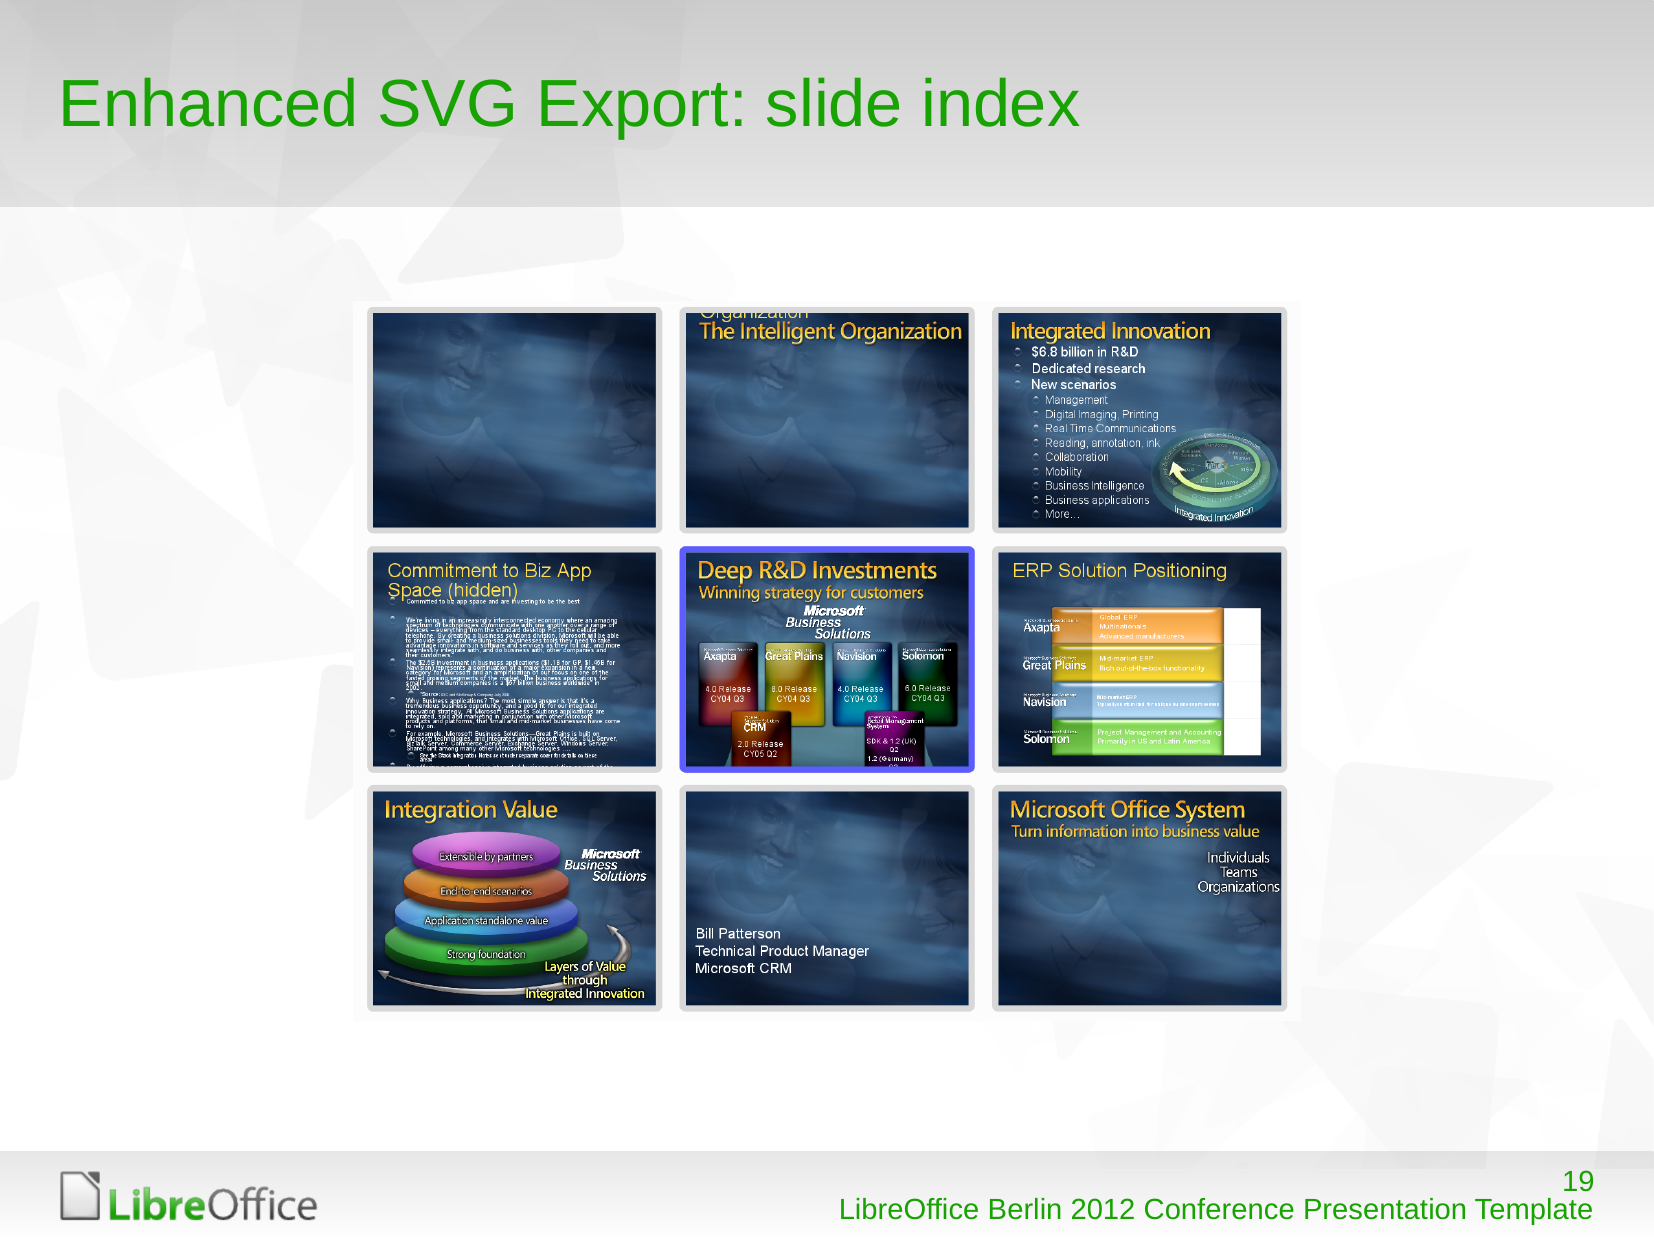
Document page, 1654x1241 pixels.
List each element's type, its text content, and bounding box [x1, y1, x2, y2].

picture [41, 1152, 337, 1240]
title Enhanced SVG Export: slide index [59, 29, 1595, 178]
picture [0, 0, 1654, 1169]
